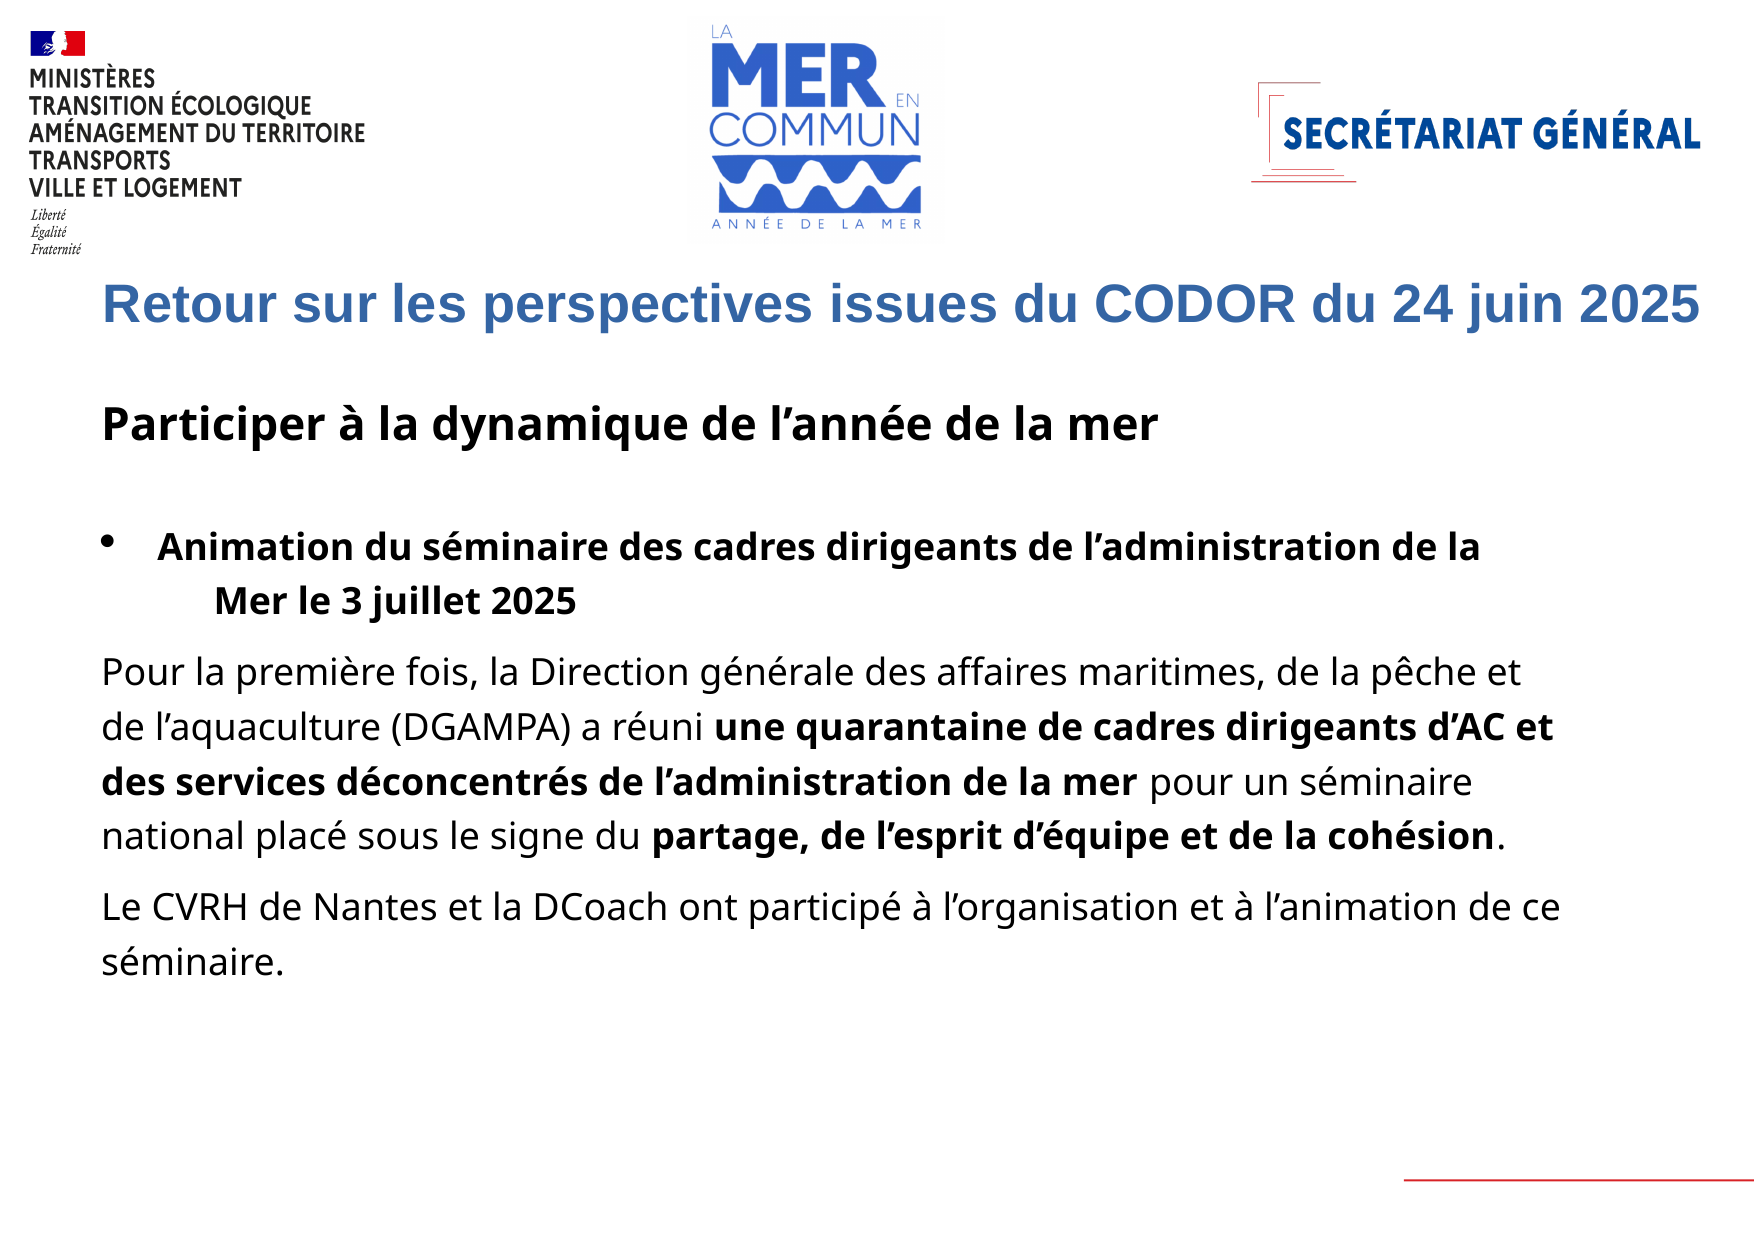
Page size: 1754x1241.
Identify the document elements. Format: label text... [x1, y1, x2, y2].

picture [1230, 56, 1717, 204]
title Retour sur les perspectives issues du CODOR du 24 juin 2025 [86, 253, 1720, 349]
text_box Participer à la dynamique de l’année de la mer Animation du séminaire des cadres dirigeants de l’administration de la Mer le 3 juillet 2025 Pour la première fois, la Direction générale des affaires maritimes, de la pêche et de l’aquaculture (DGAMPA) a réuni une quarantaine de cadres dirigeants d’AC et des services déconcentrés de l’administration de la mer pour un séminaire national placé sous le signe du partage, de l’esprit d’équipe et de la cohésion. Le CVRH de Nantes et la DCoach ont participé à l’organisation et à l’animation de ce séminaire. [86, 349, 1579, 1203]
picture [11, 6, 384, 279]
picture [687, 16, 945, 244]
